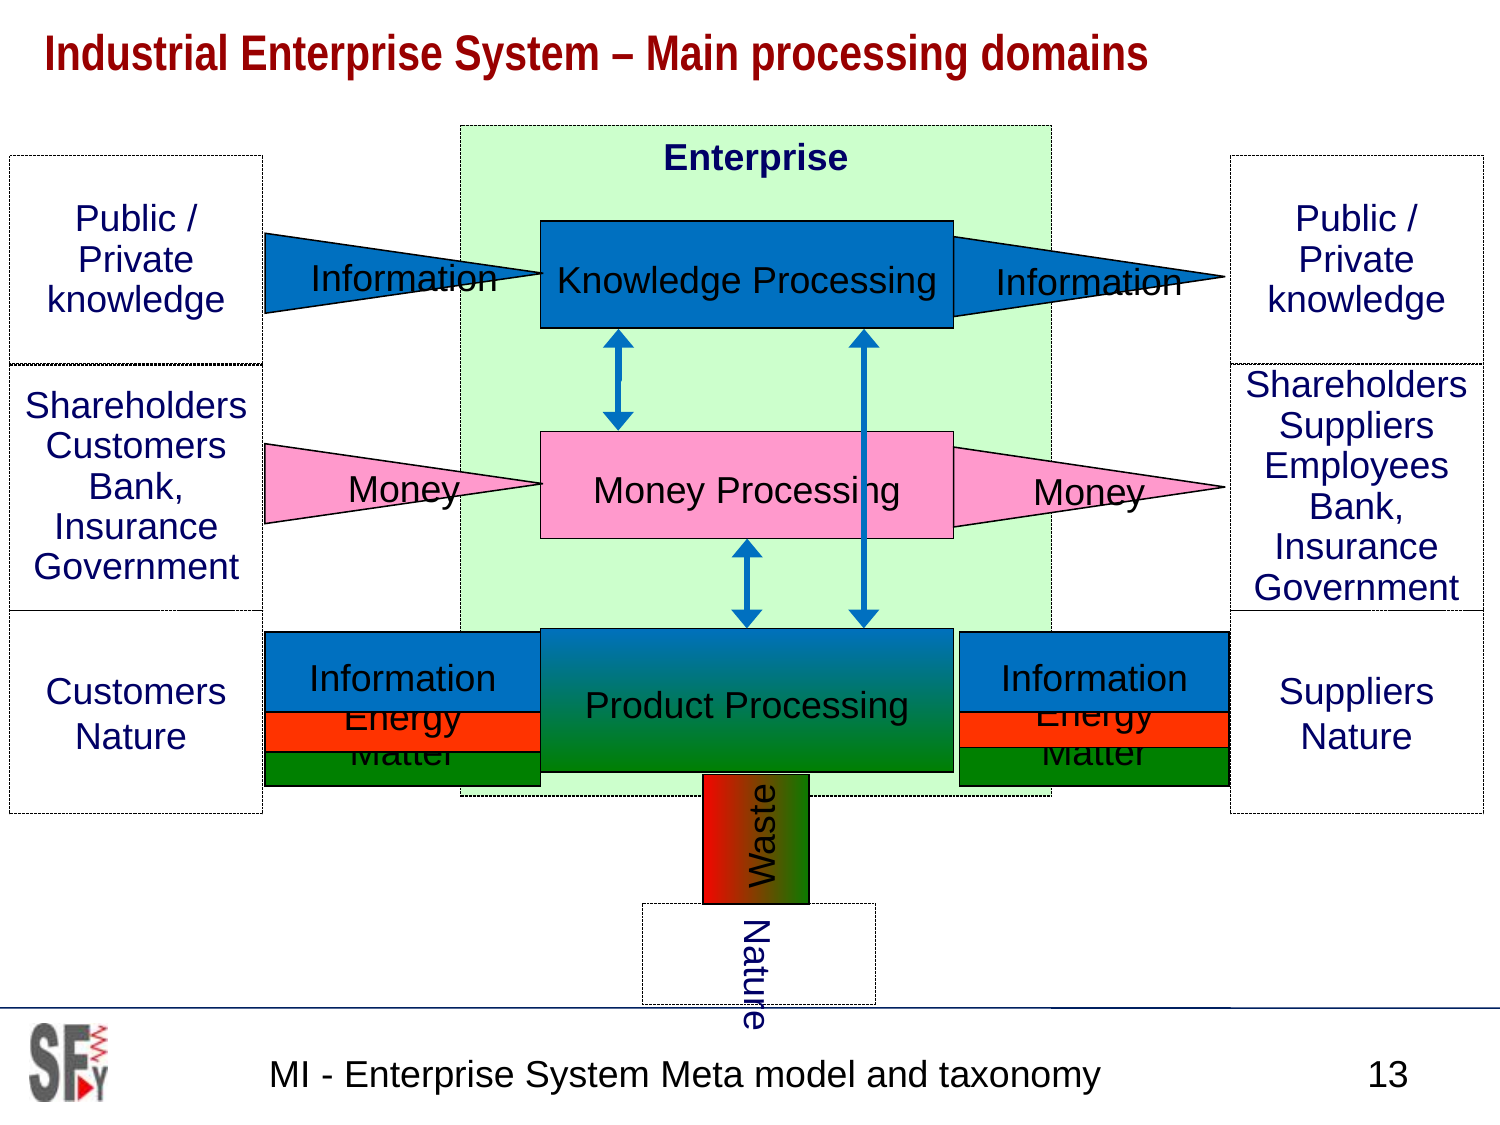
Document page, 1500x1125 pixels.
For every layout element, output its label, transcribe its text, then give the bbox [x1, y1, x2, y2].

text_box Matter [264, 752, 541, 787]
slide_number <numéro> [1352, 1034, 1490, 1103]
text_box Shareholders Customers Bank, Insurance Government [9, 366, 263, 611]
text_box Product Processing [540, 628, 954, 773]
text_box Suppliers Nature [1230, 610, 1484, 814]
text_box Energy [427, 713, 437, 728]
text_box Money Processing [540, 431, 861, 539]
text_box Energy [264, 713, 541, 752]
text_box Information [264, 632, 541, 713]
text_box Shareholders Suppliers Employees Bank, Insurance Government [1230, 365, 1484, 610]
footer MI - Enterprise System Meta model and taxonomy [253, 1034, 1336, 1103]
text_box Information [959, 632, 1230, 713]
text_box Nature [642, 903, 876, 1005]
text_box Energy [959, 713, 1230, 748]
text_box Information [265, 233, 544, 314]
text_box Public / Private knowledge [9, 155, 263, 366]
text_box Enterprise [460, 138, 1052, 272]
text_box Money Processing [867, 431, 954, 539]
text_box Matter [959, 748, 1230, 787]
text_box Enterprise [865, 303, 1052, 461]
text_box Enterprise [749, 539, 862, 628]
text_box Money [264, 443, 544, 524]
text_box Enterprise [460, 274, 618, 483]
text_box Enterprise [460, 485, 746, 632]
text_box Knowledge Processing [540, 221, 954, 328]
text_box Enterprise [460, 513, 1052, 797]
picture [29, 1023, 108, 1102]
text_box Public / Private knowledge [1230, 155, 1484, 365]
text_box Enterprise [619, 328, 863, 431]
text_box Waste [702, 774, 810, 903]
text_box Money [953, 447, 1226, 528]
text_box Information [953, 236, 1226, 317]
text_box Customers Nature [9, 611, 263, 814]
title Industrial Enterprise System – Main processing domains [29, 12, 1471, 138]
